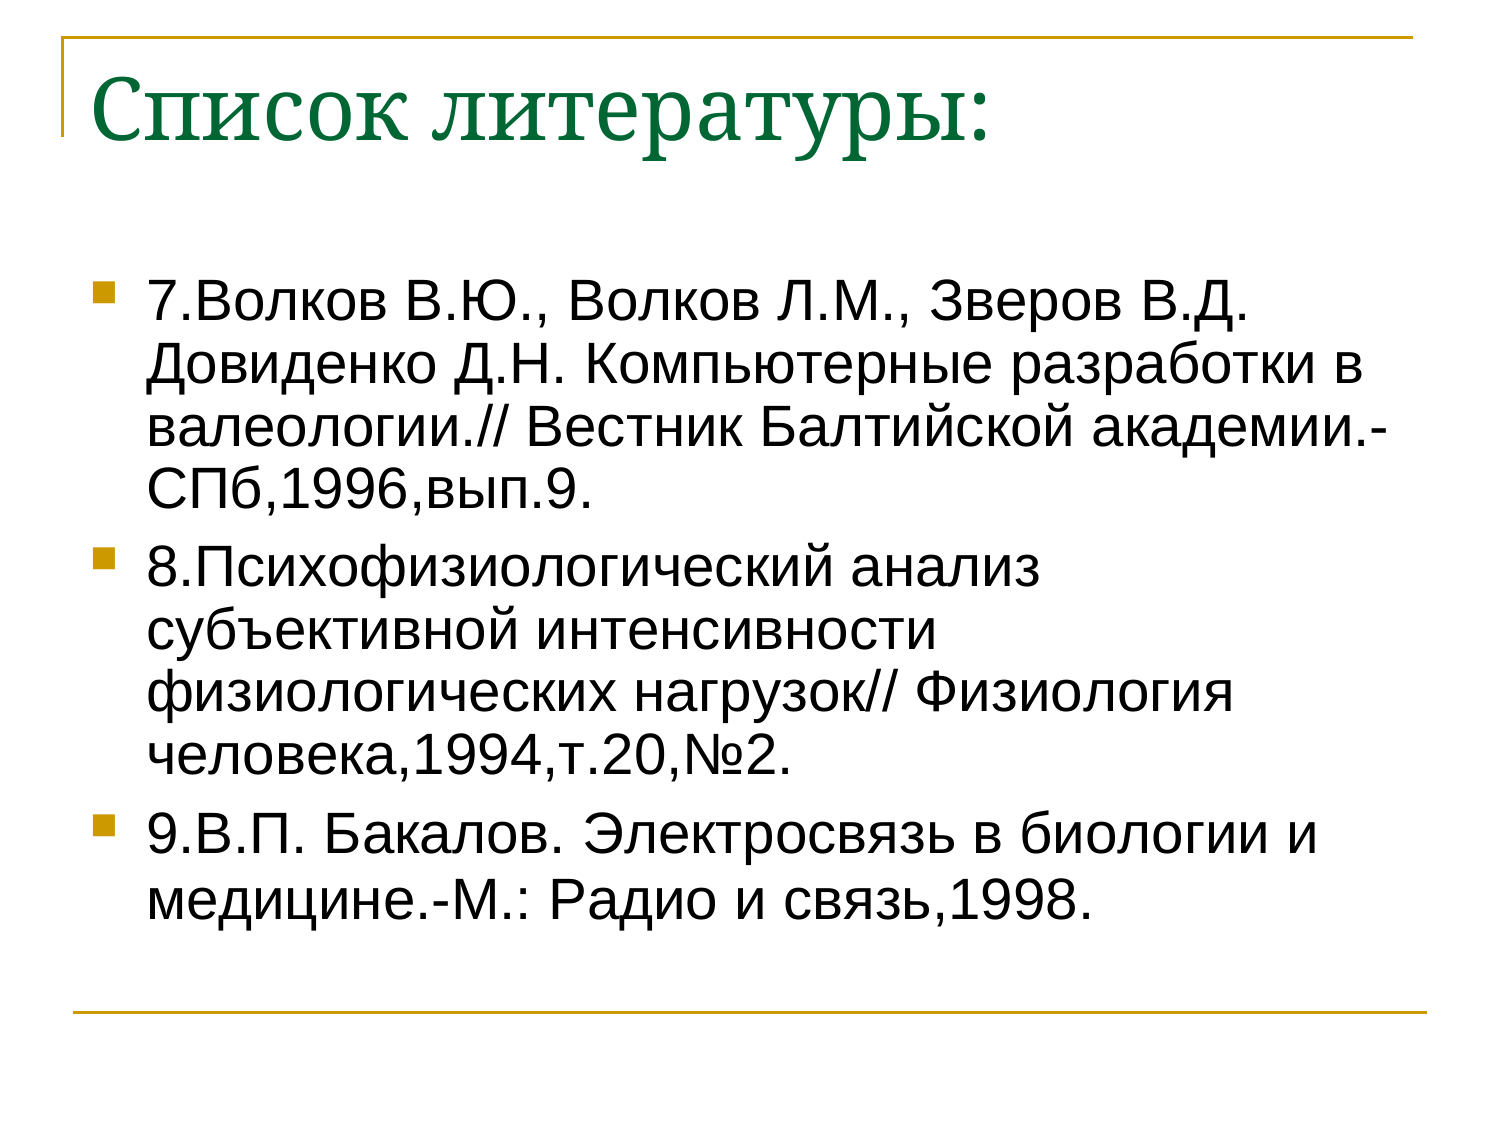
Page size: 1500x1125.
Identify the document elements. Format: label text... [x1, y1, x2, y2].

title Список литературы: [75, 45, 1426, 233]
list 7.Волков В.Ю., Волков Л.М., Зверов В.Д. Довиденко Д.Н. Компьютерные разработки в валеологии.// Вестник Балтийской академии.- СПб,1996,вып.9. 8.Психофизиологический анализ субъективной интенсивности физиологических нагрузок// Физиология человека,1994,т.20,№2. 9.В.П. Бакалов. Электросвязь в биологии и медицине.-М.: Радио и связь,1998. [75, 262, 1426, 1006]
